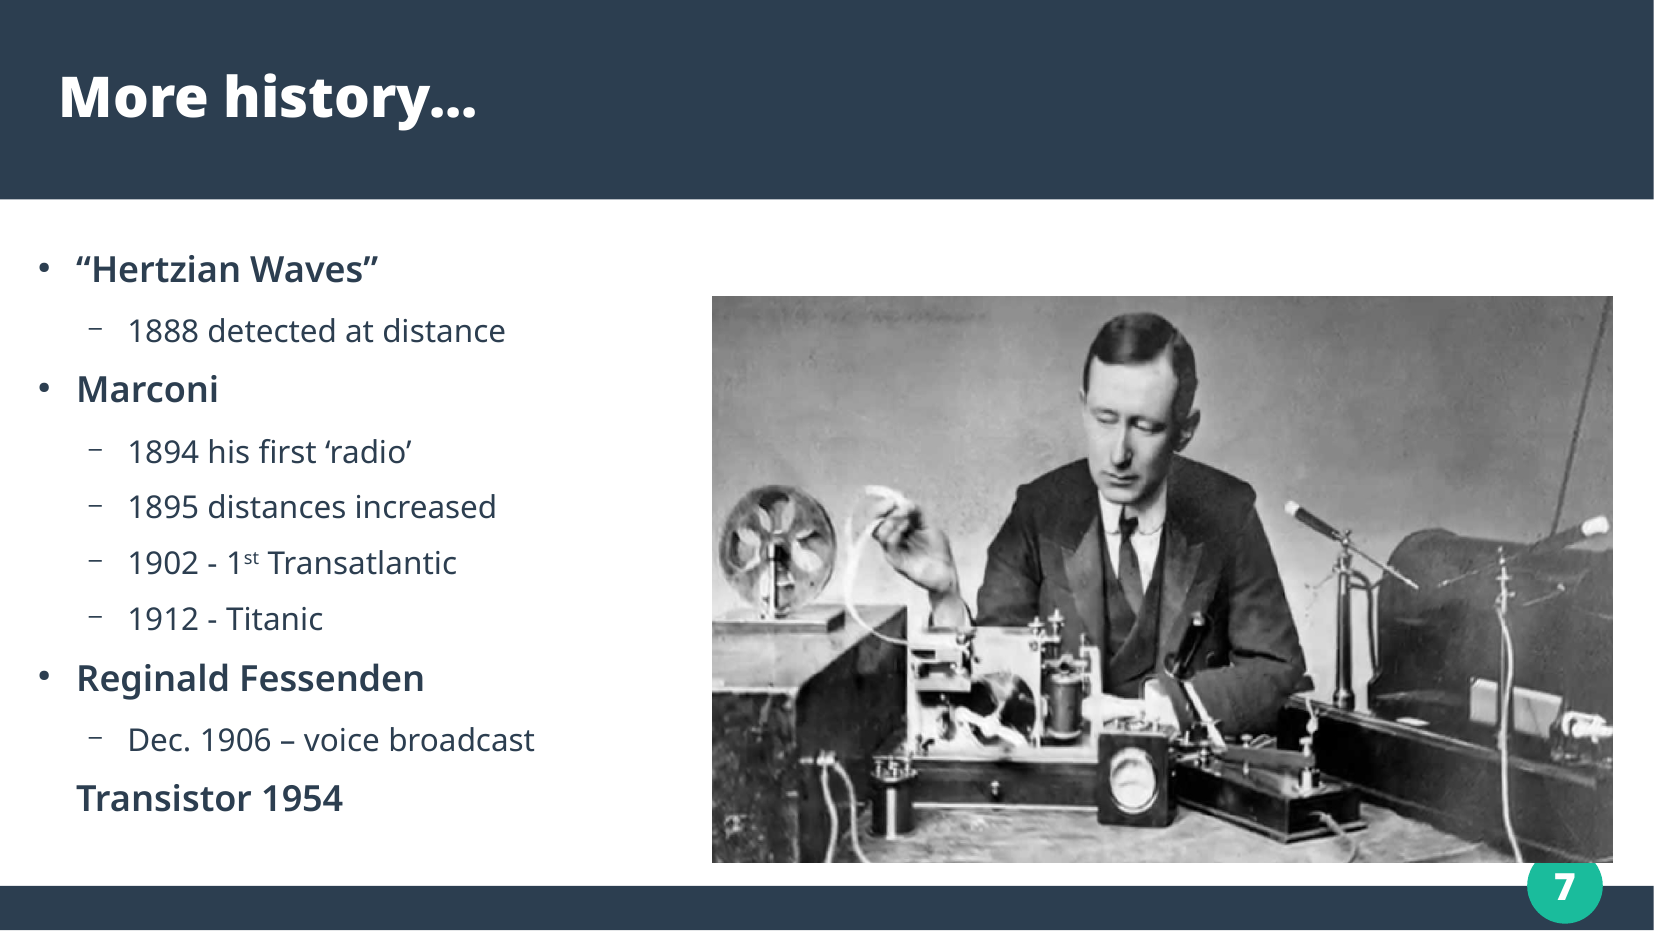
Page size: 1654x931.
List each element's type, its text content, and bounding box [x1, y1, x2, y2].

title More history... [59, 37, 1595, 155]
list “Hertzian Waves” 1888 detected at distance Marconi 1894 his first ‘radio’ 1895 distances increased 1902 - 1st Transatlantic 1912 - Titanic Reginald Fessenden Dec. 1906 – voice broadcast Transistor 1954 [25, 178, 663, 831]
picture [712, 296, 1613, 863]
